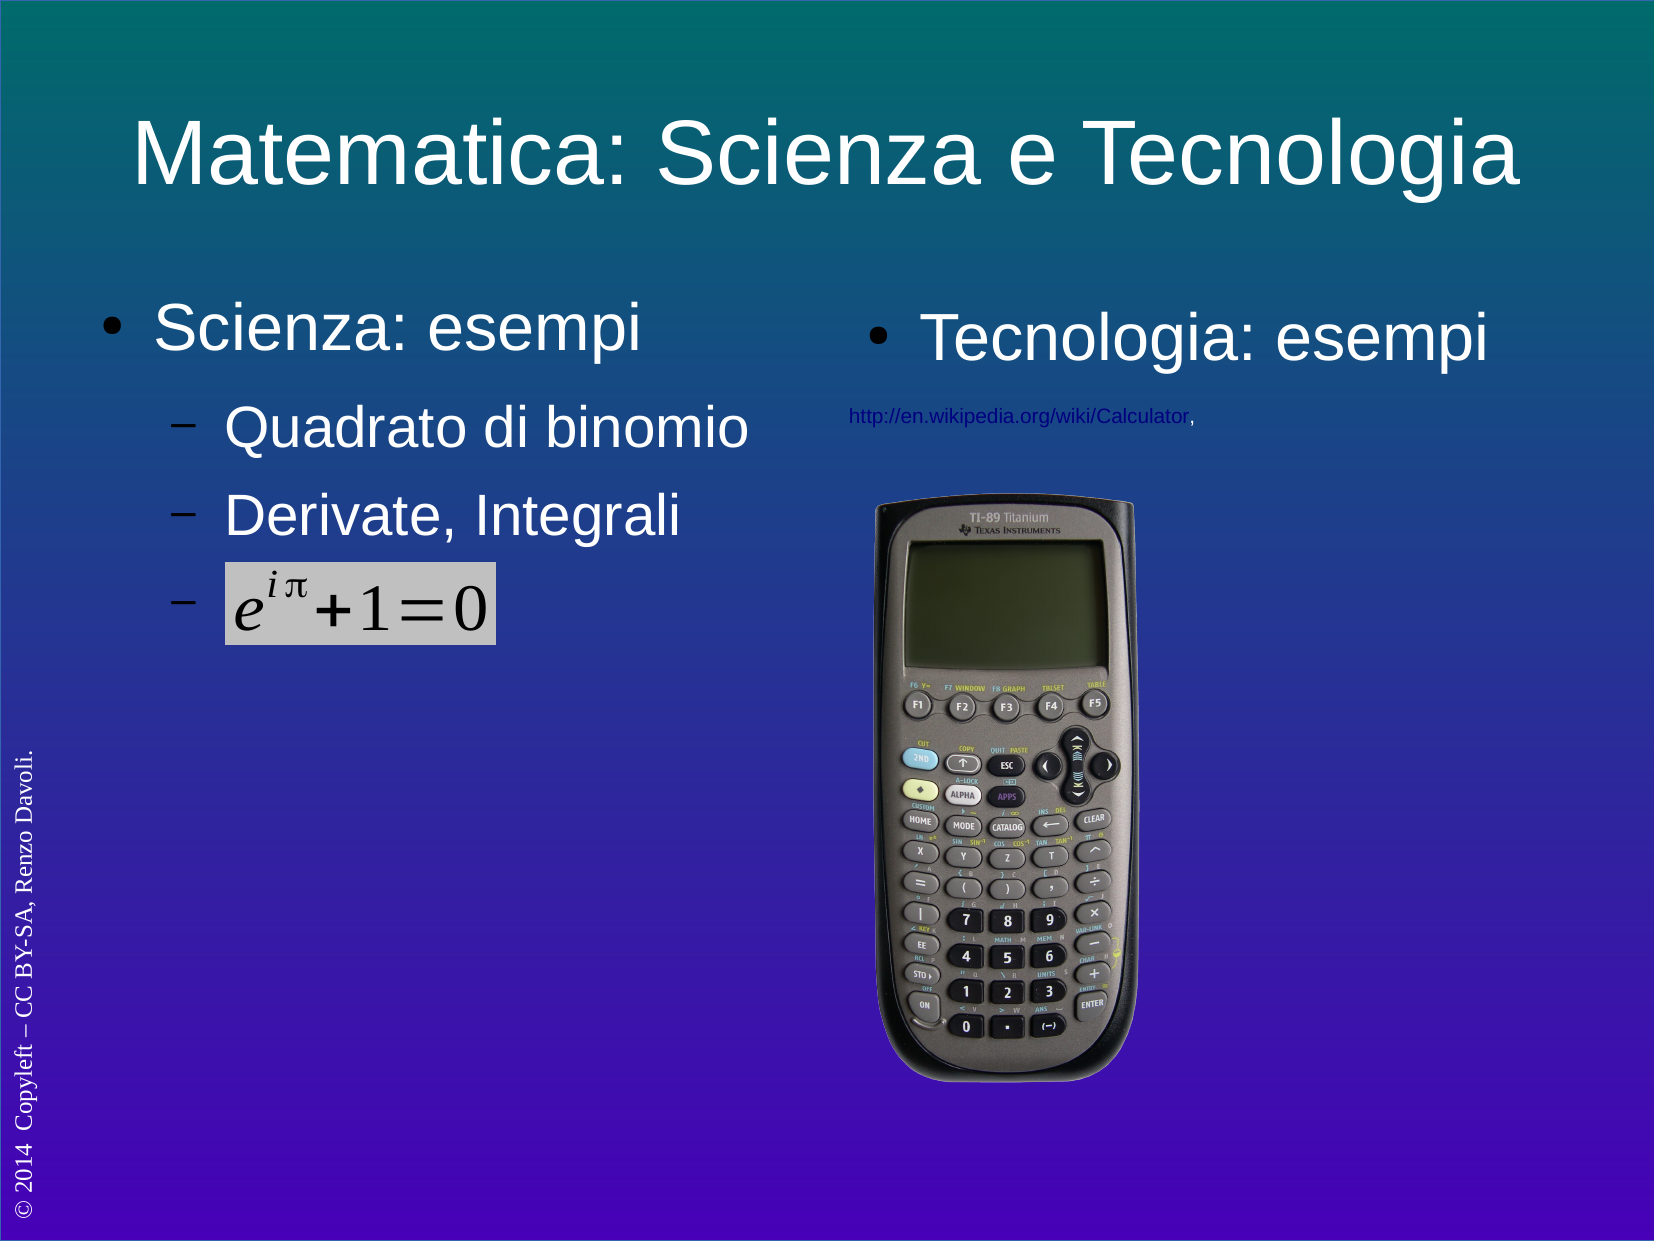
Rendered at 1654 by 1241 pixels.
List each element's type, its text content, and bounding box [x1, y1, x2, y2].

picture [862, 487, 1149, 1088]
list Scienza: esempi Quadrato di binomio Derivate, Integrali [82, 290, 809, 1109]
chart [225, 561, 497, 646]
title Matematica: Scienza e Tecnologia [82, 49, 1571, 257]
list Tecnologia: esempi http://en.wikipedia.org/wiki/Calculator, [848, 300, 1576, 1119]
